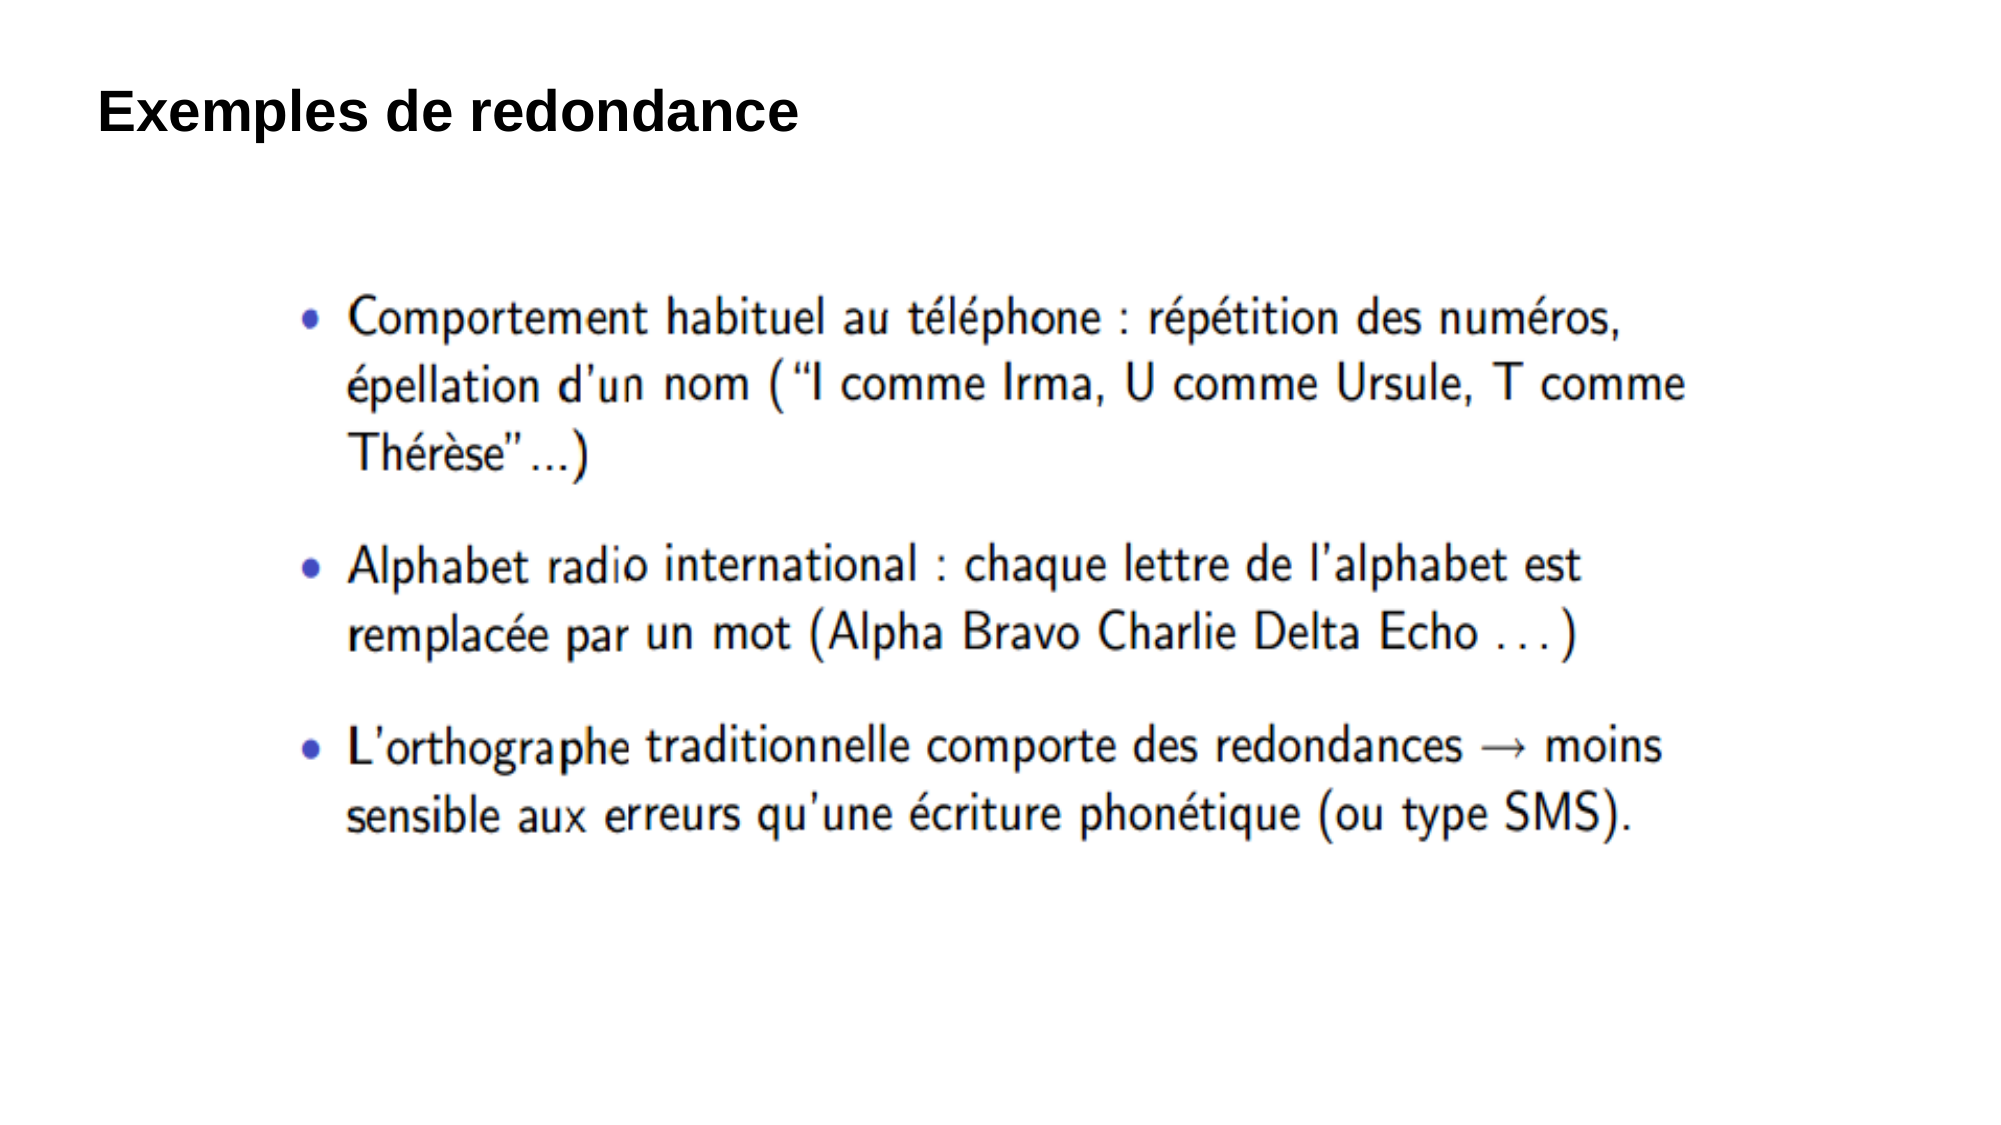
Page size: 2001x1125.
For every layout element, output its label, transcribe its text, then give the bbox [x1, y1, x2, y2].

text_box Exemples de redondance [82, 70, 957, 153]
picture [259, 271, 1706, 901]
